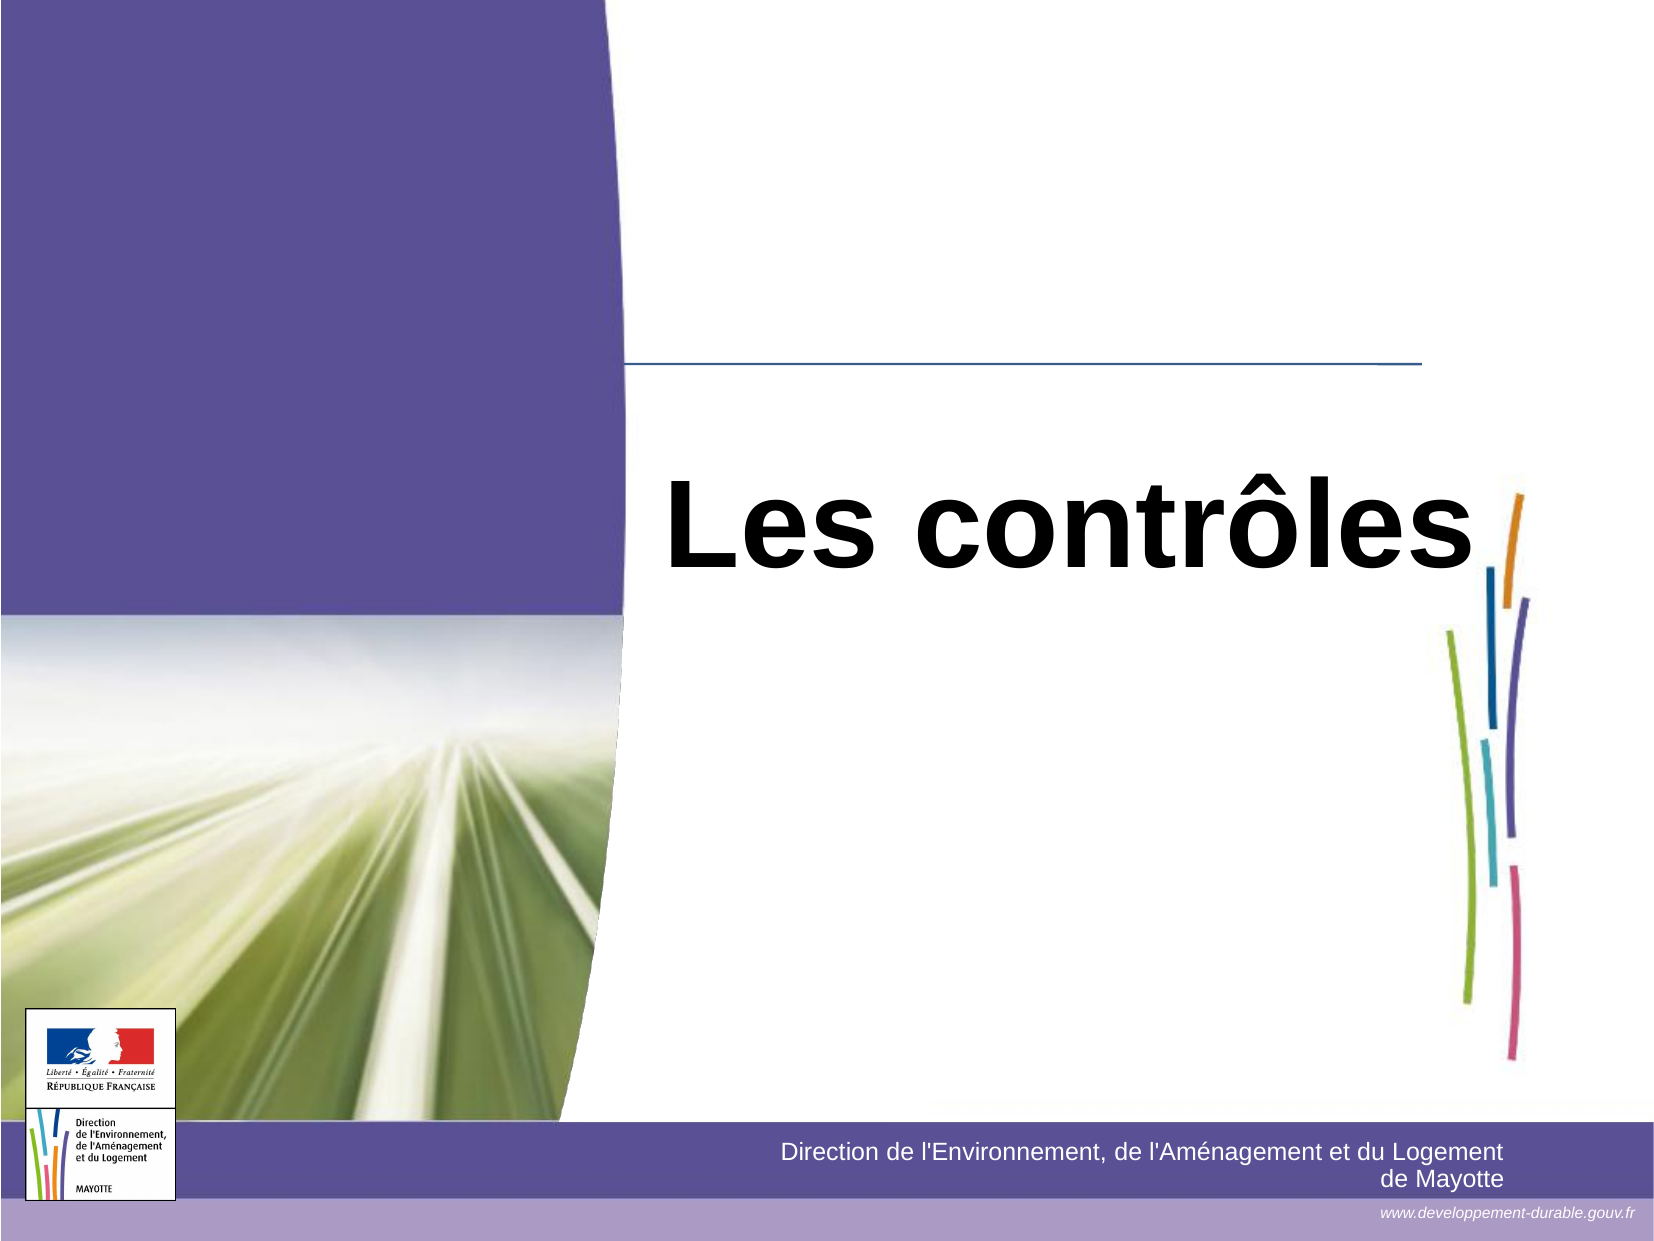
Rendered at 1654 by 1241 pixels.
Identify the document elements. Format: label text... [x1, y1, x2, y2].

text_box Les contrôles [648, 446, 1492, 1054]
